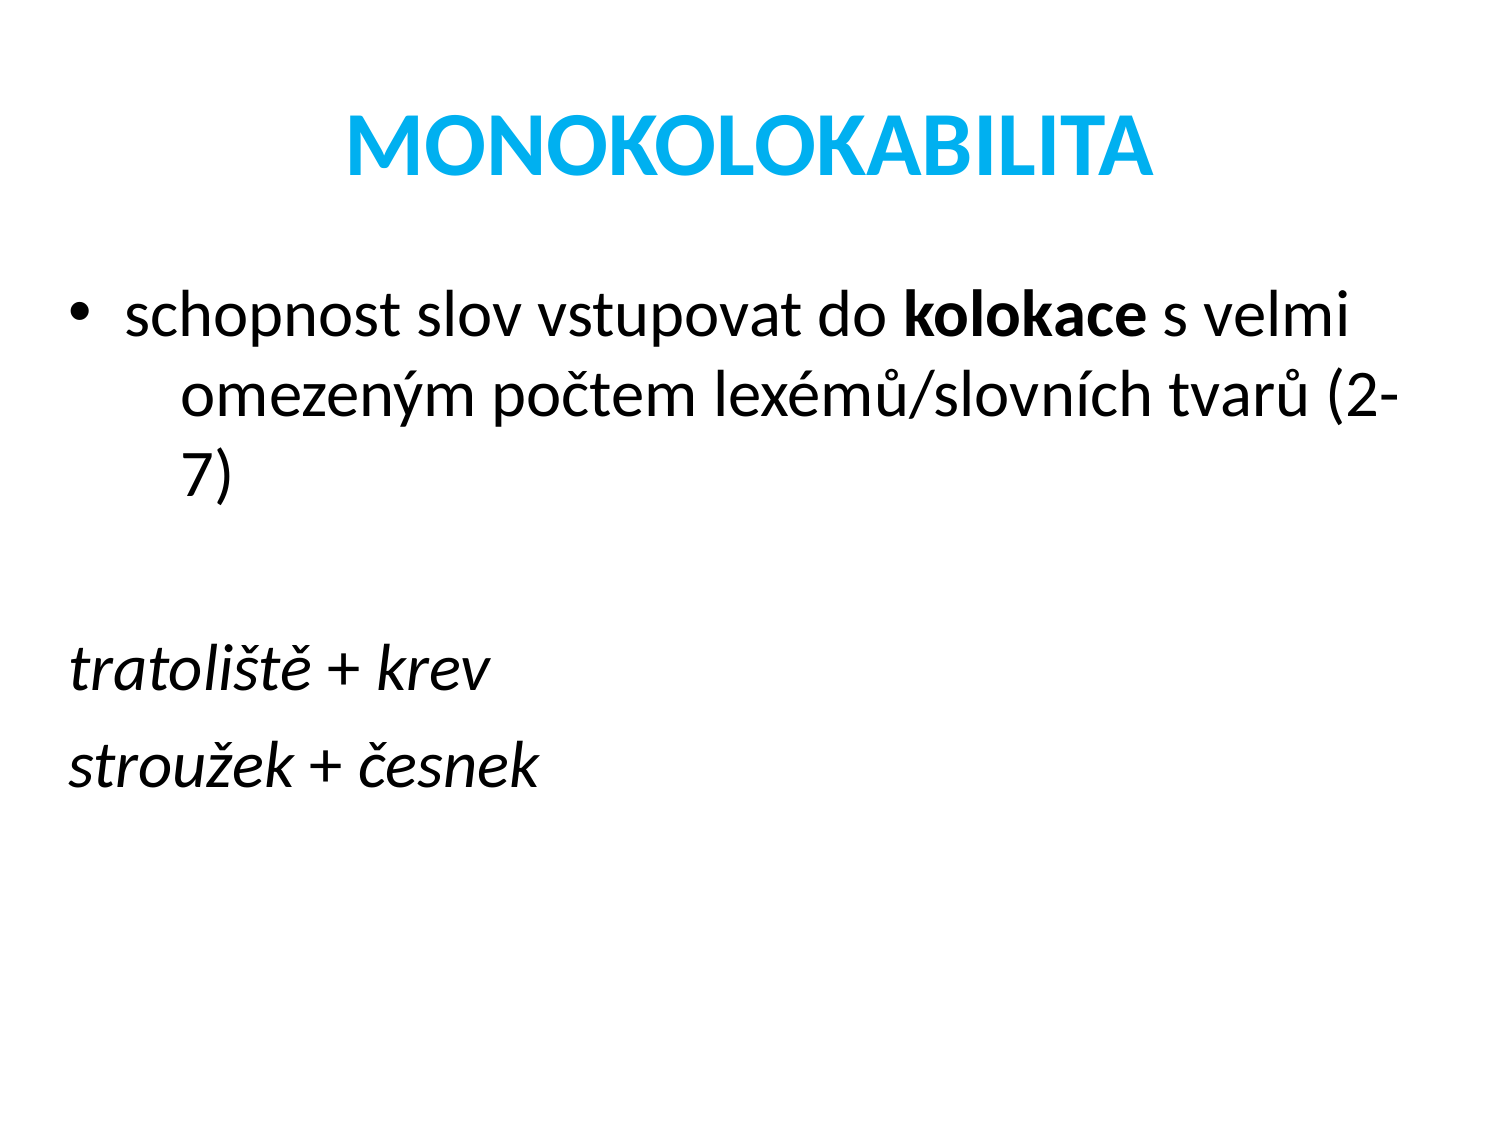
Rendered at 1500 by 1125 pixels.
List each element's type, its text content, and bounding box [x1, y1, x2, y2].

list schopnost slov vstupovat do kolokace s velmi omezeným počtem lexémů/slovních tvarů (2-7) tratoliště + krev stroužek + česnek [53, 262, 1426, 1005]
title MONOKOLOKABILITA [75, 45, 1426, 233]
